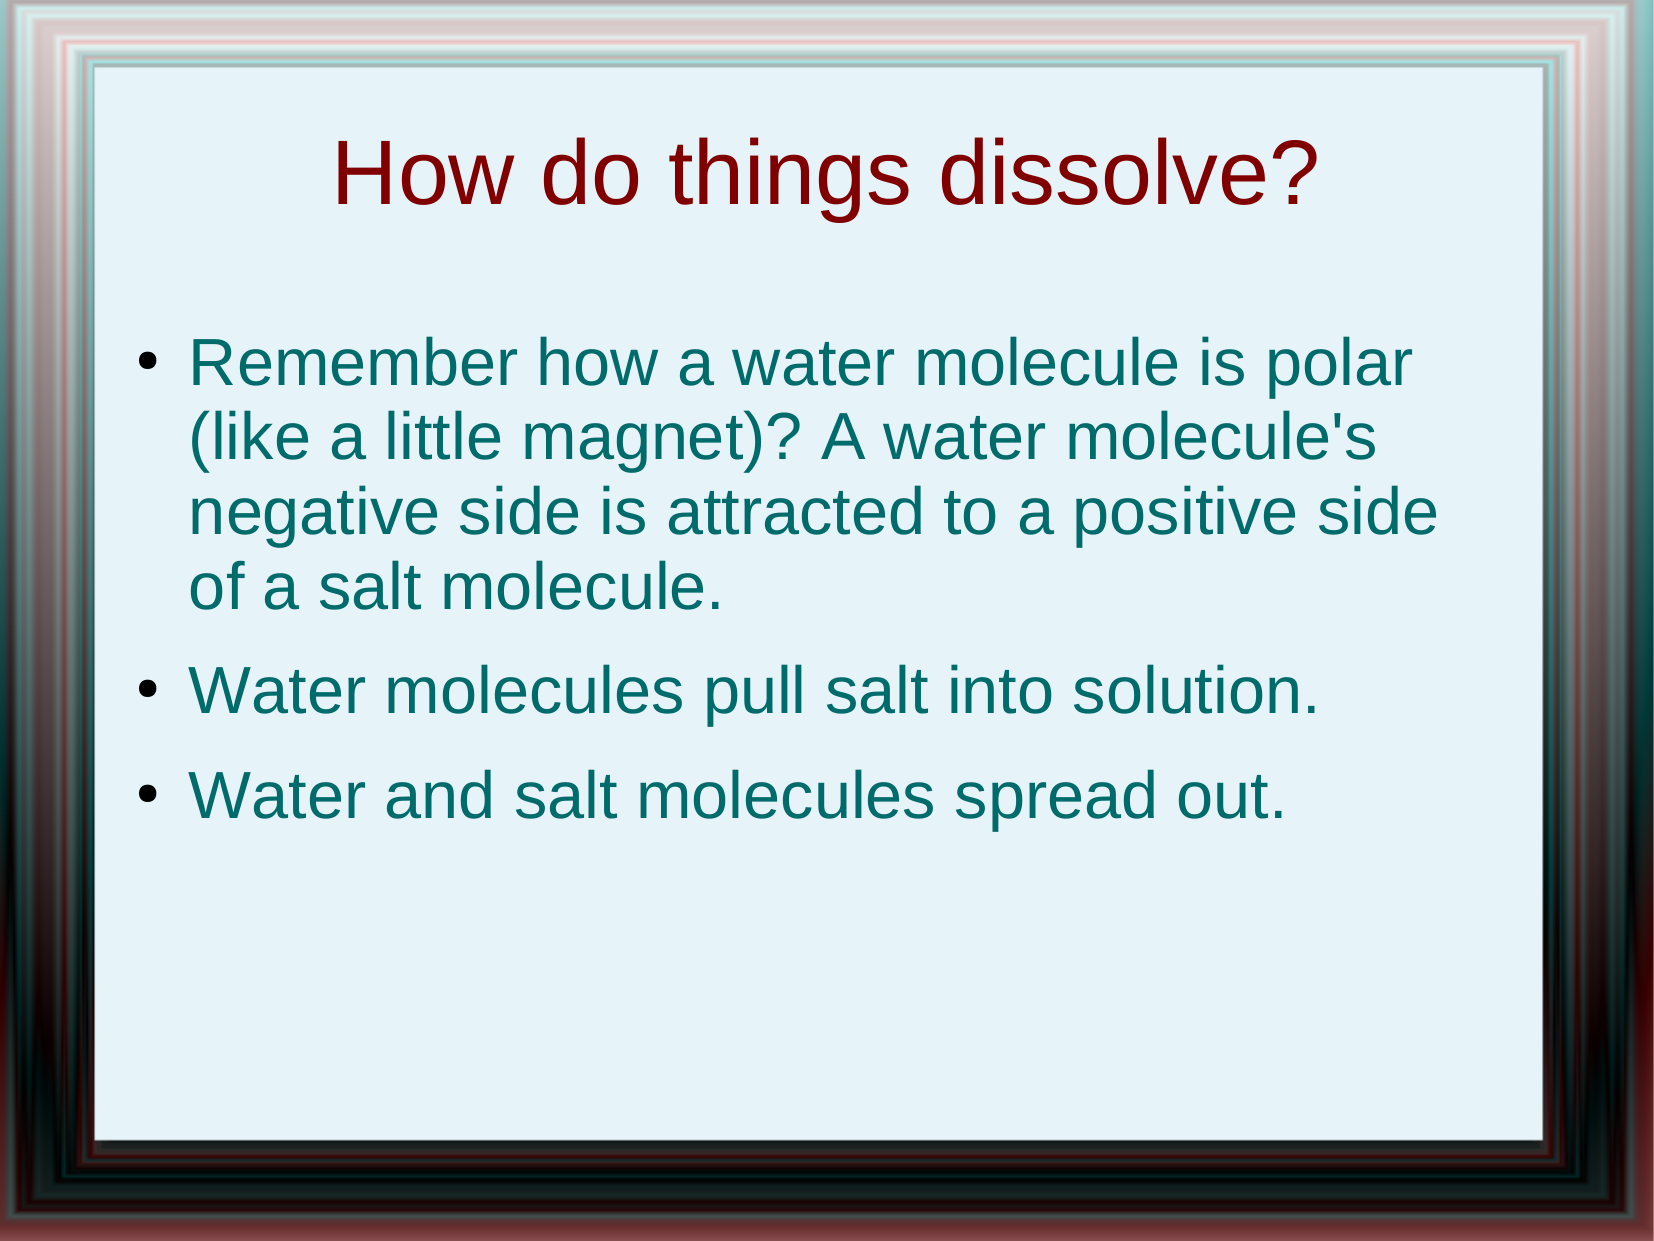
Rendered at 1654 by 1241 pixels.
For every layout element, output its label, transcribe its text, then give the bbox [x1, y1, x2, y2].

list Remember how a water molecule is polar (like a little magnet)? A water molecule's negative side is attracted to a positive side of a salt molecule. Water molecules pull salt into solution. Water and salt molecules spread out. [118, 324, 1506, 945]
title How do things dissolve? [118, 88, 1536, 257]
picture [0, 0, 1654, 1241]
